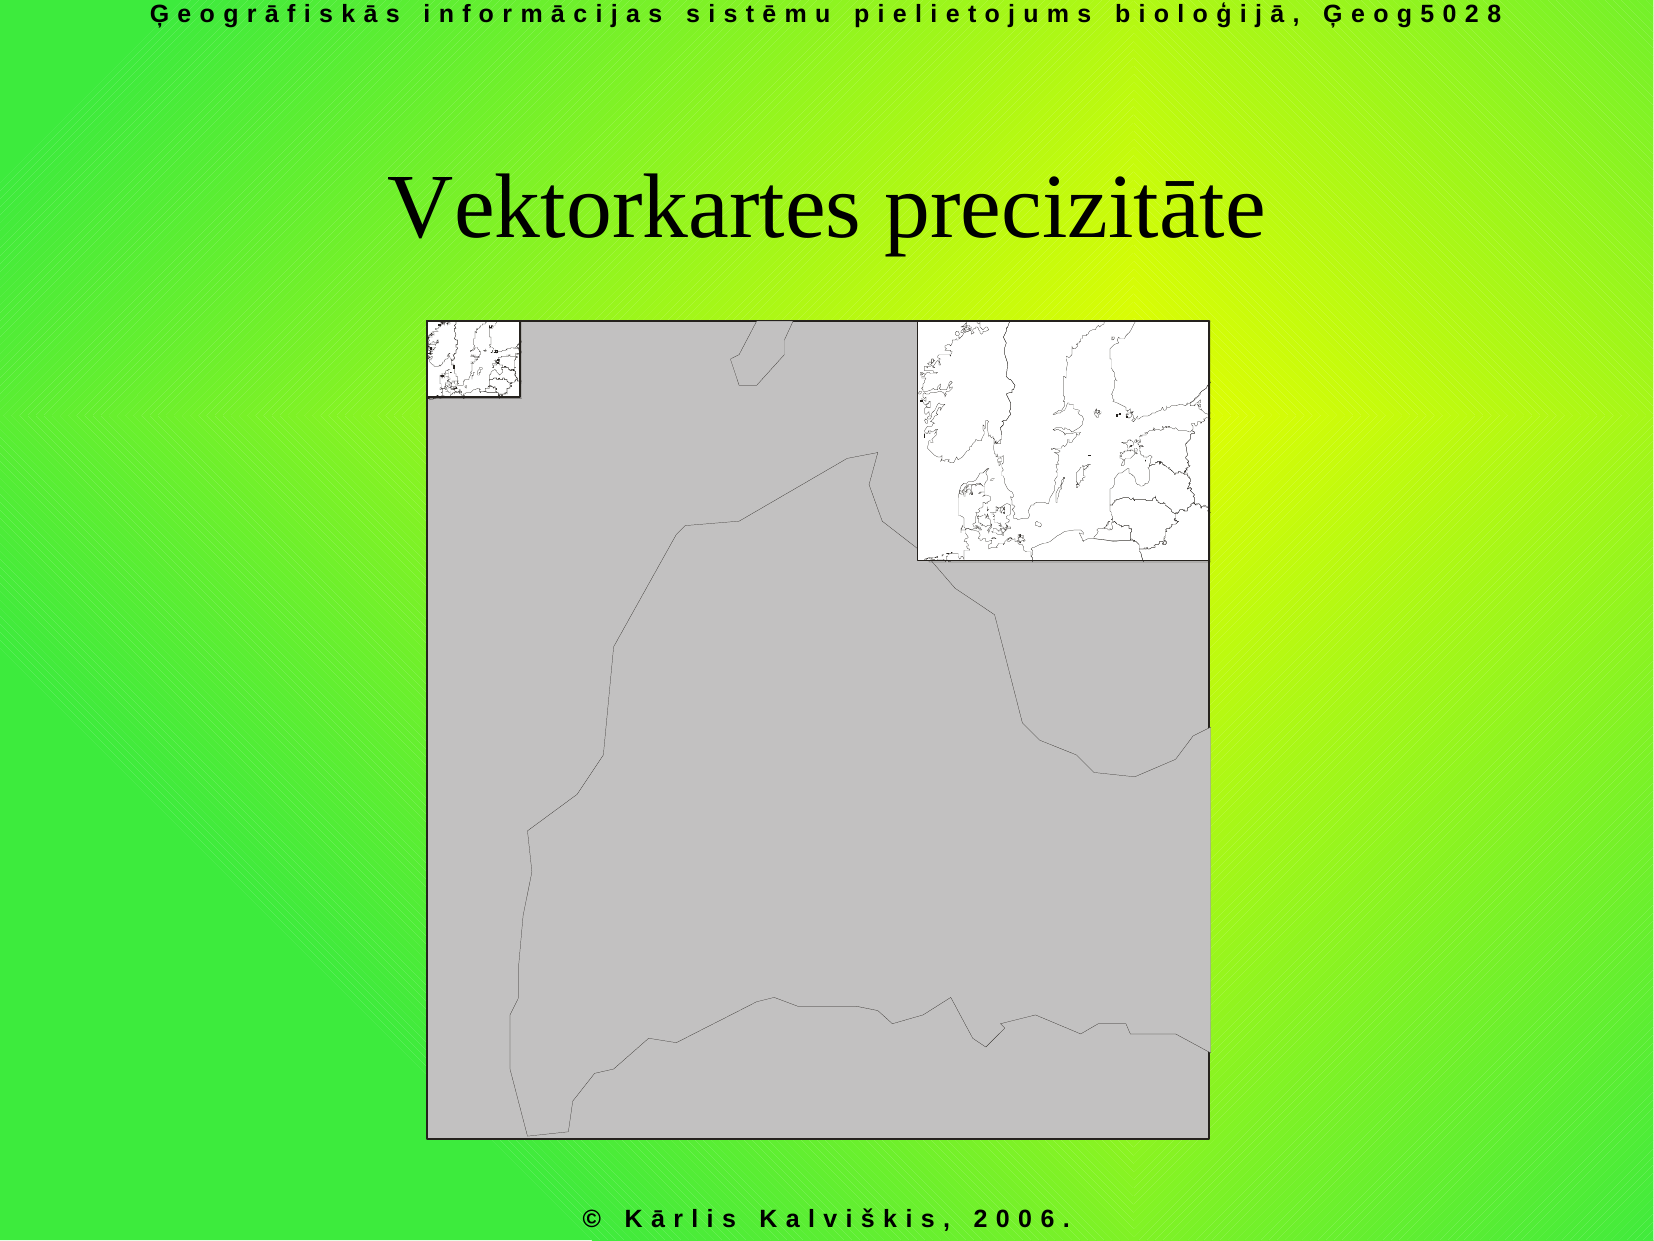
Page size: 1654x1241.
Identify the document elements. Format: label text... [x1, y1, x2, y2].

picture [423, 318, 1214, 1145]
title Vektorkartes precizitāte [121, 102, 1534, 311]
